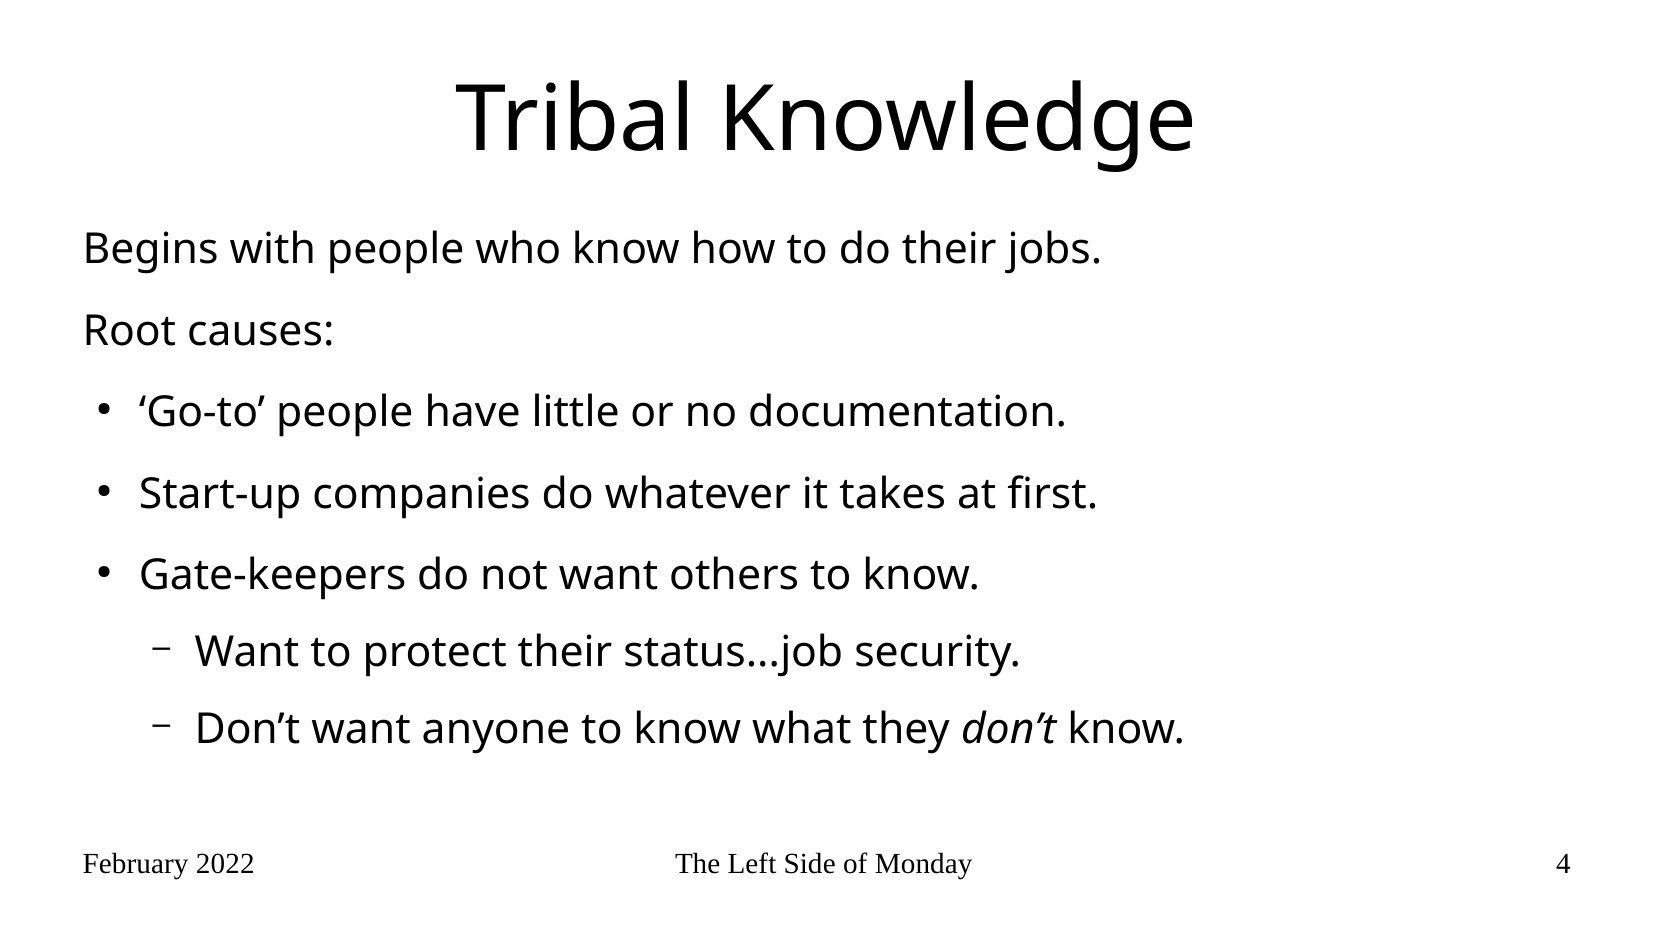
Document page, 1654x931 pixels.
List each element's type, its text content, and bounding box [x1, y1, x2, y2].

title Tribal Knowledge [82, 37, 1571, 193]
list Begins with people who know how to do their jobs. Root causes: ‘Go-to’ people have little or no documentation. Start-up companies do whatever it takes at first. Gate-keepers do not want others to know. Want to protect their status...job security. Don’t want anyone to know what they don’t know. [82, 217, 1571, 758]
